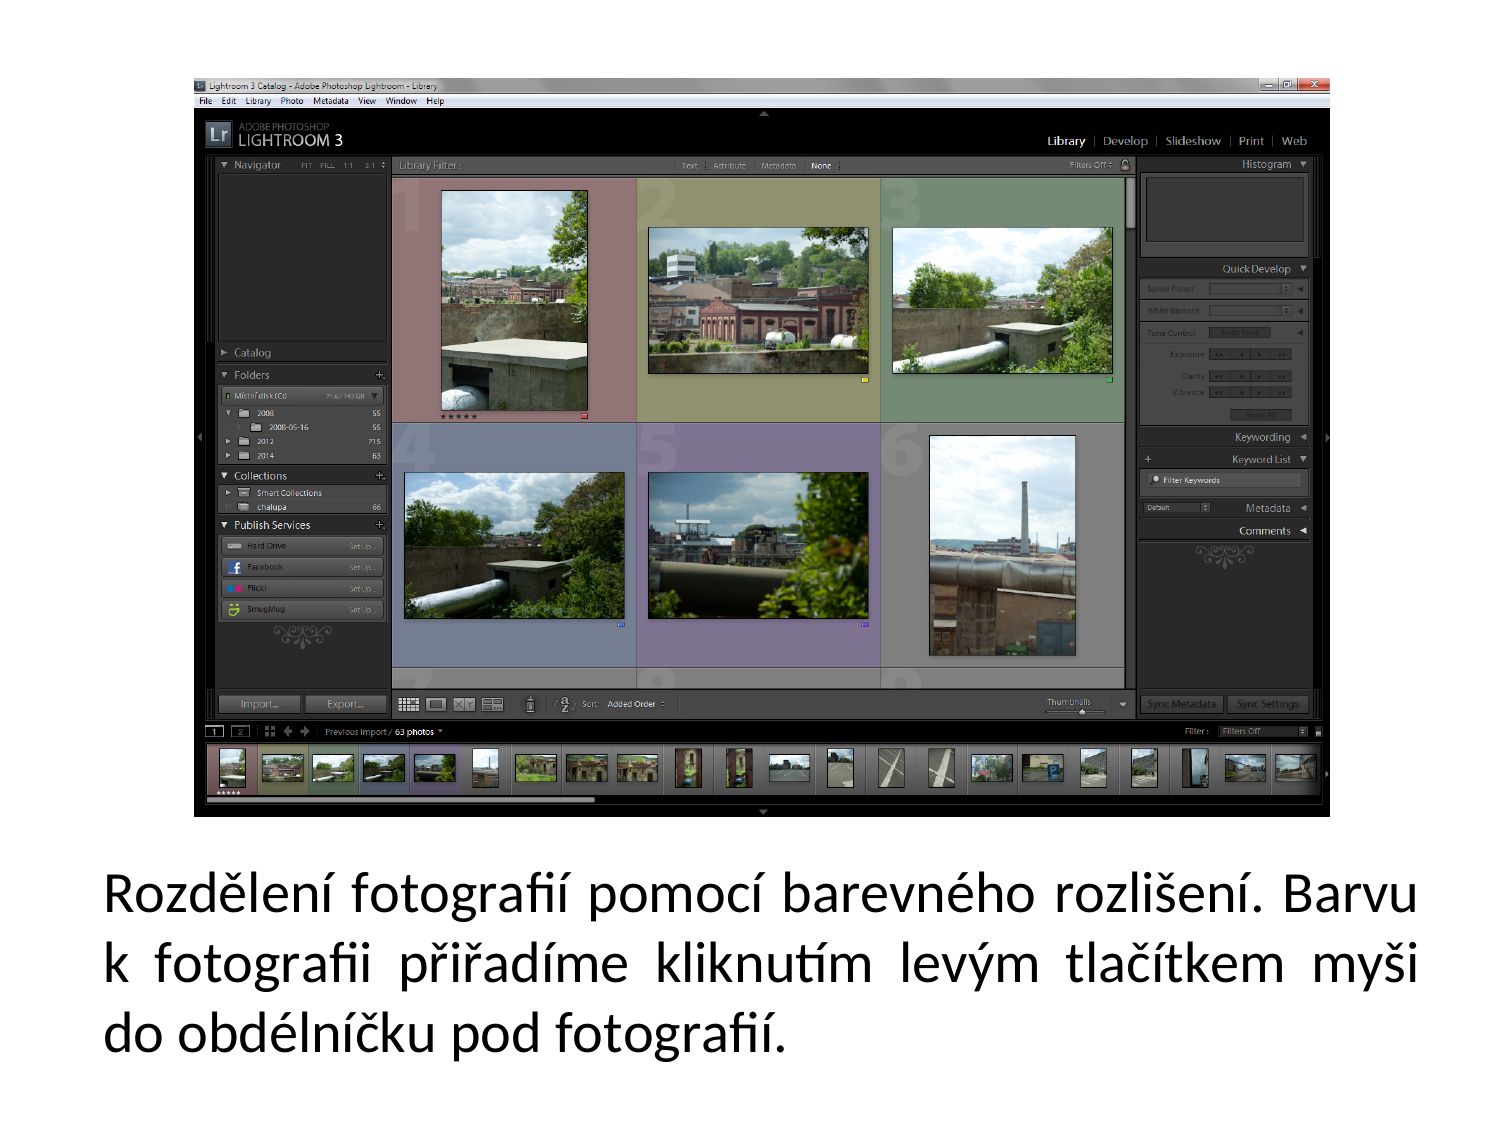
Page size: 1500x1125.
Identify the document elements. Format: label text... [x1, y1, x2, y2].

text_box Rozdělení fotografií pomocí barevného rozlišení. Barvu k fotografii přiřadíme kliknutím levým tlačítkem myši do obdélníčku pod fotografií. [88, 846, 1436, 1072]
picture [194, 78, 1330, 817]
